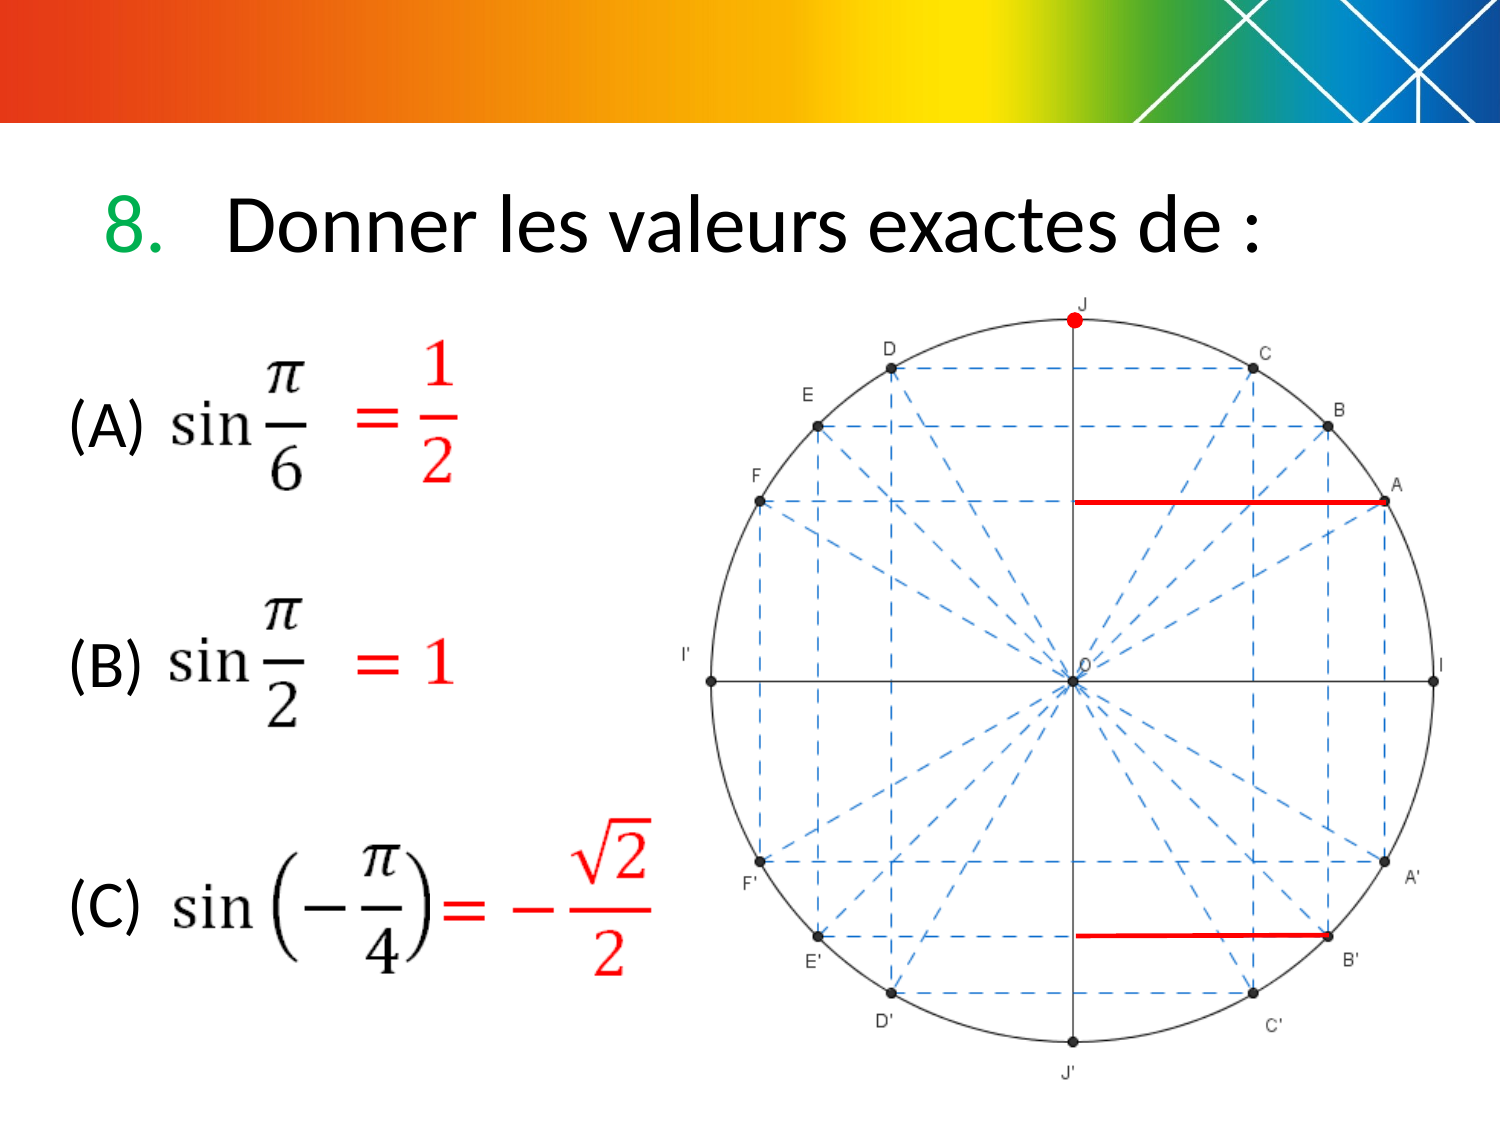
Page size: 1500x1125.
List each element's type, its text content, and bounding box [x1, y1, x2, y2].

picture [0, 0, 1359, 123]
title Donner les valeurs exactes de : [88, 148, 1439, 290]
picture [1340, 0, 1500, 123]
text_box [1069, 314, 1081, 327]
picture [147, 586, 474, 746]
picture [348, 326, 497, 503]
picture [159, 287, 1459, 1090]
text_box (A) (B) (C) [53, 373, 656, 949]
picture [159, 349, 338, 502]
